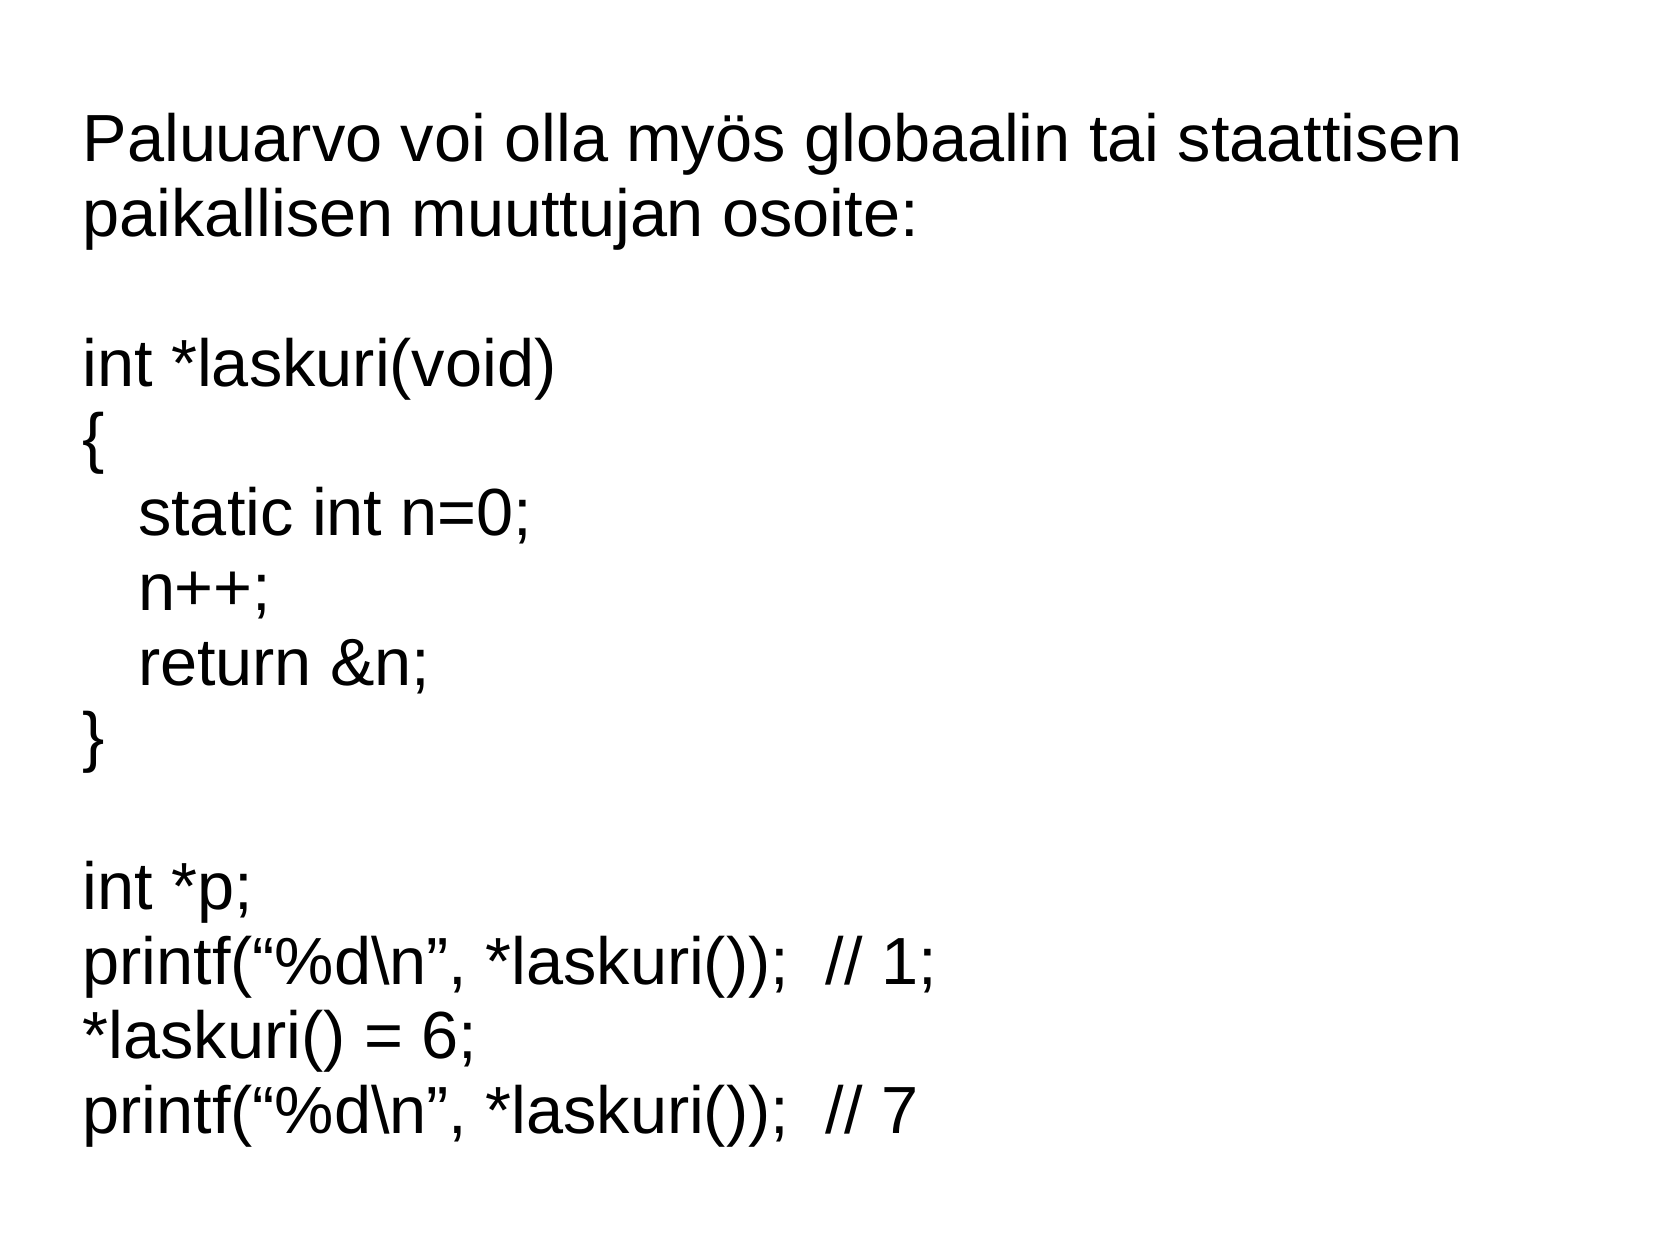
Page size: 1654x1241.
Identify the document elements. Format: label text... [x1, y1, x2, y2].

text_box Paluuarvo voi olla myös globaalin tai staattisen paikallisen muuttujan osoite: int *laskuri(void) { static int n=0; n++; return &n; } int *p; printf(“%d\n”, *laskuri()); // 1; *laskuri() = 6; printf(“%d\n”, *laskuri()); // 7 [82, 101, 1571, 1241]
